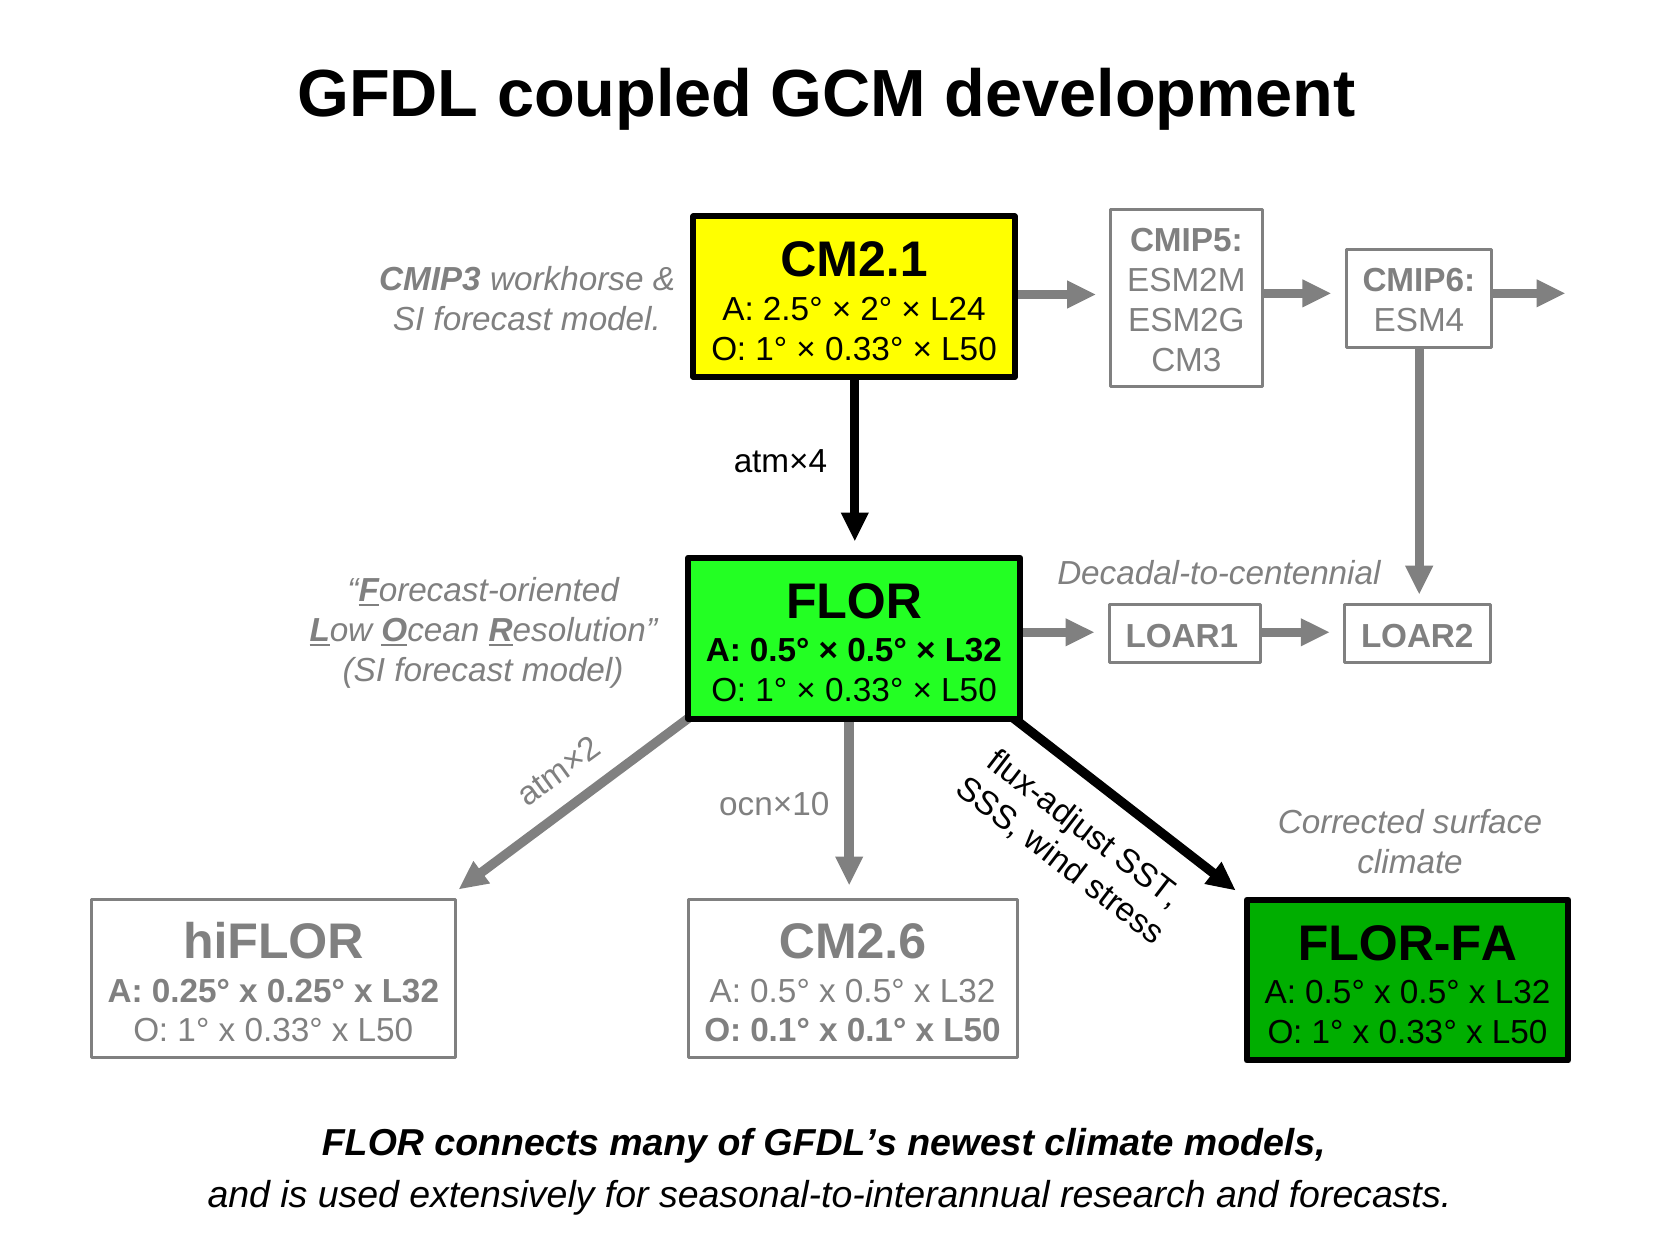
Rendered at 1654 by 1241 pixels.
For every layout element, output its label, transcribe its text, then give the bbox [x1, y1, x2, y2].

text_box ocn×10 [704, 774, 854, 830]
text_box Decadal-to-centennial [1057, 551, 1382, 592]
text_box FLOR-FA A: 0.5° x 0.5° x L32 O: 1° x 0.33° x L50 [1246, 899, 1569, 1061]
text_box CMIP3 workhorse & SI forecast model. [364, 249, 691, 345]
text_box FLOR connects many of GFDL’s newest climate models, and is used extensively for seasonal-to-interannual research and forecasts. [42, 1111, 1618, 1215]
text_box LOAR1 [1109, 604, 1261, 663]
text_box GFDL coupled GCM development [39, 38, 1615, 131]
text_box atm×4 [718, 431, 849, 487]
text_box “Forecast-oriented Low Ocean Resolution” (SI forecast model) [294, 561, 673, 696]
text_box LOAR2 [1344, 604, 1491, 663]
text_box CM2.1 A: 2.5° × 2° × L24 O: 1° × 0.33° × L50 [693, 216, 1015, 378]
text_box flux-adjust SST, SSS, wind stress [933, 722, 1215, 966]
text_box hiFLOR A: 0.25° x 0.25° x L32 O: 1° x 0.33° x L50 [91, 899, 456, 1058]
text_box CM2.6 A: 0.5° x 0.5° x L32 O: 0.1° x 0.1° x L50 [688, 899, 1018, 1058]
text_box atm×2 [491, 710, 624, 828]
text_box CMIP6: ESM4 [1346, 249, 1492, 348]
text_box FLOR A: 0.5° × 0.5° × L32 O: 1° × 0.33° × L50 [687, 557, 1021, 719]
text_box CMIP5: ESM2M ESM2G CM3 [1110, 209, 1263, 387]
text_box Corrected surface climate [1263, 793, 1558, 888]
